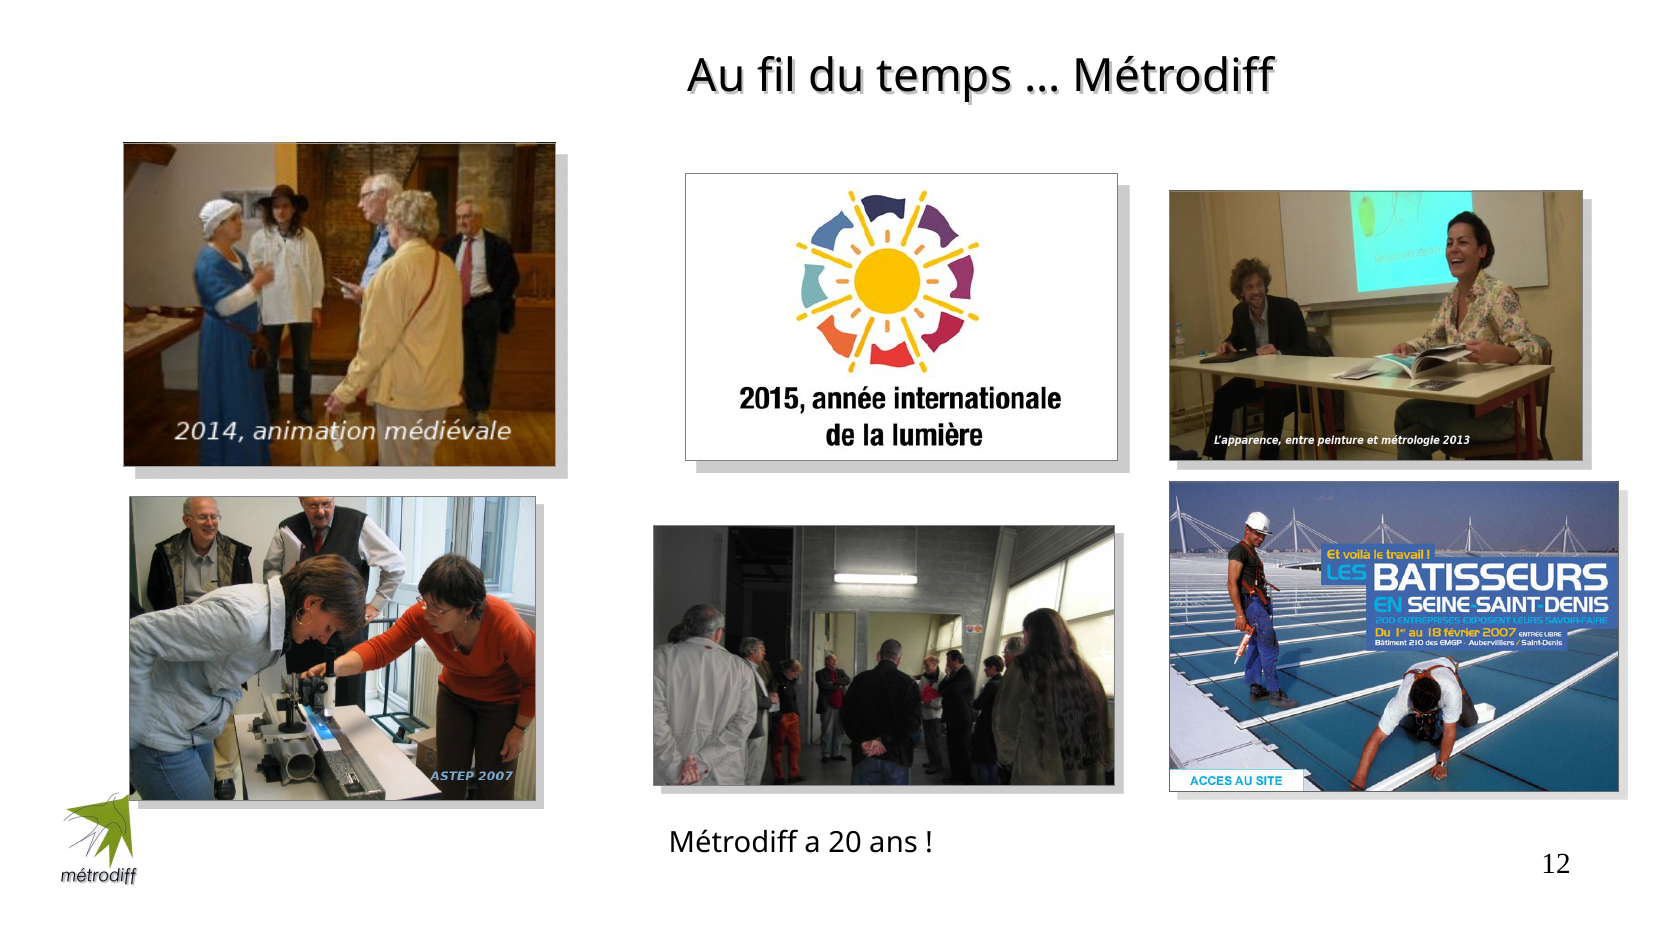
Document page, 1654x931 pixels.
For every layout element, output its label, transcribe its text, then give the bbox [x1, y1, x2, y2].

picture [685, 173, 1118, 461]
picture [51, 496, 536, 892]
text_box Au fil du temps ... Métrodiff [673, 35, 1441, 130]
picture [653, 525, 1115, 786]
picture [1169, 481, 1619, 792]
picture [123, 142, 556, 467]
picture [1169, 190, 1583, 461]
